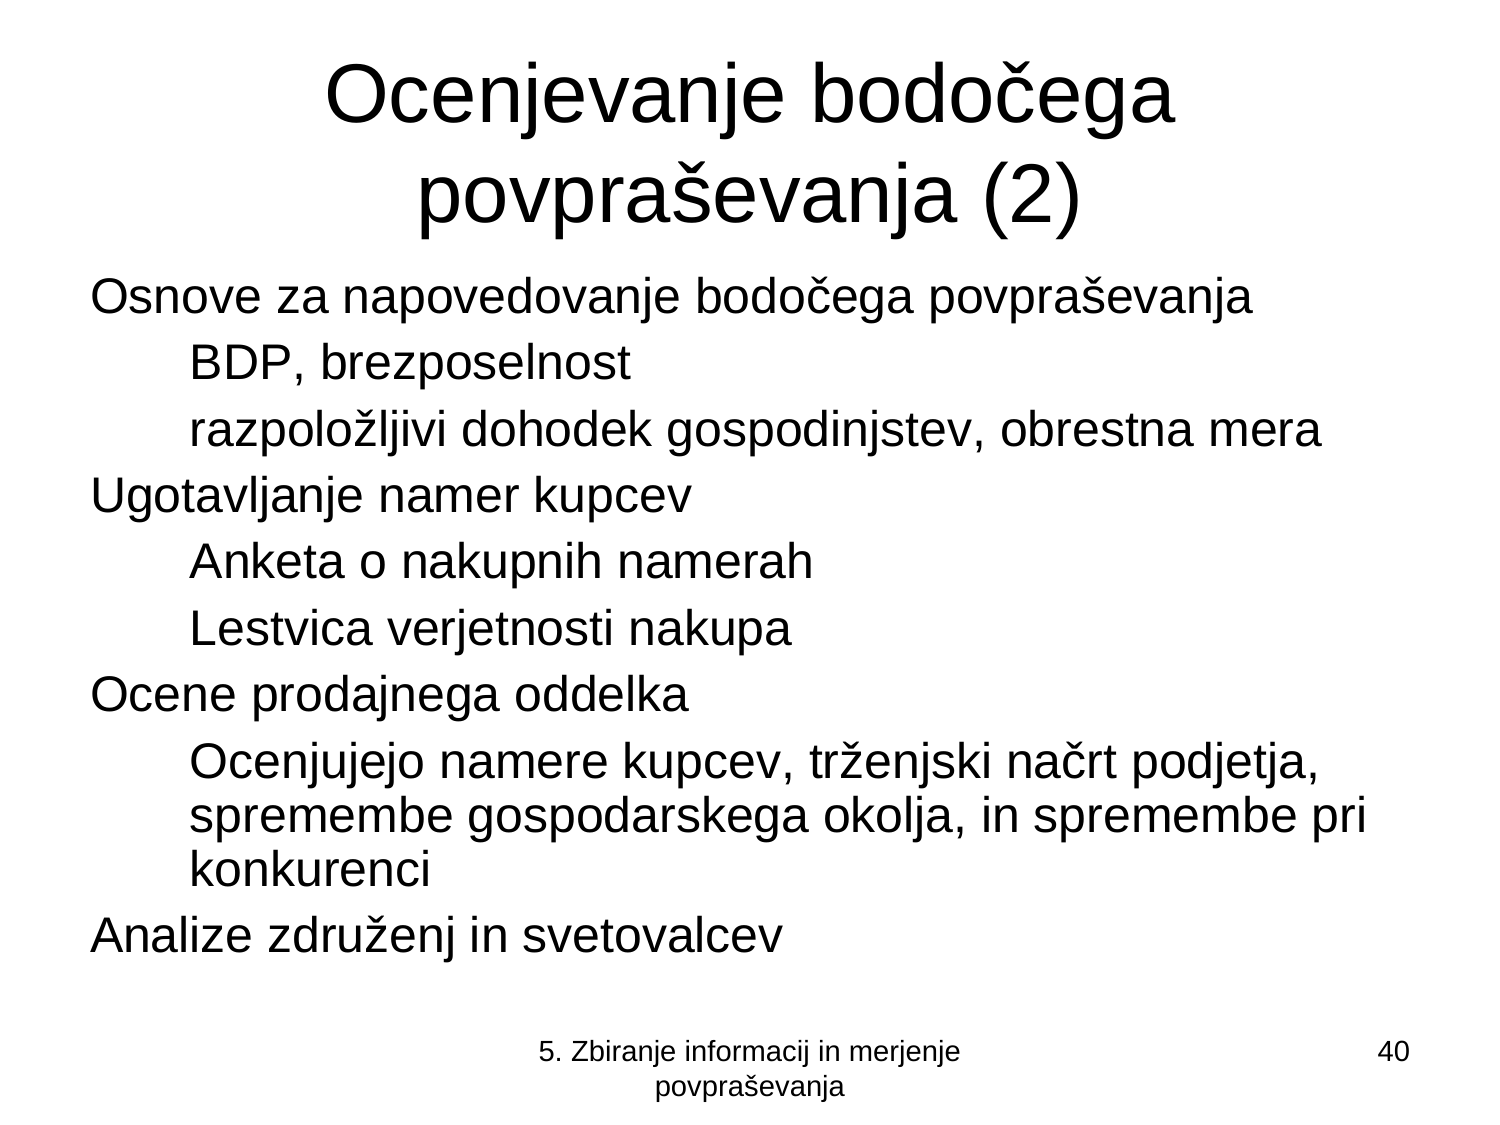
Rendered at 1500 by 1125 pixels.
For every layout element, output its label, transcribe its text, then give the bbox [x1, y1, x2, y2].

title Ocenjevanje bodočega povpraševanja (2) [75, 31, 1426, 247]
text_box <number> [1074, 1024, 1426, 1103]
text_box 5. Zbiranje informacij in merjenje povpraševanja [512, 1024, 988, 1103]
list Osnove za napovedovanje bodočega povpraševanja BDP, brezposelnost razpoložljivi dohodek gospodinjstev, obrestna mera Ugotavljanje namer kupcev Anketa o nakupnih namerah Lestvica verjetnosti nakupa Ocene prodajnega oddelka Ocenjujejo namere kupcev, trženjski načrt podjetja, spremembe gospodarskega okolja, in spremembe pri konkurenci Analize združenj in svetovalcev [75, 262, 1426, 1006]
